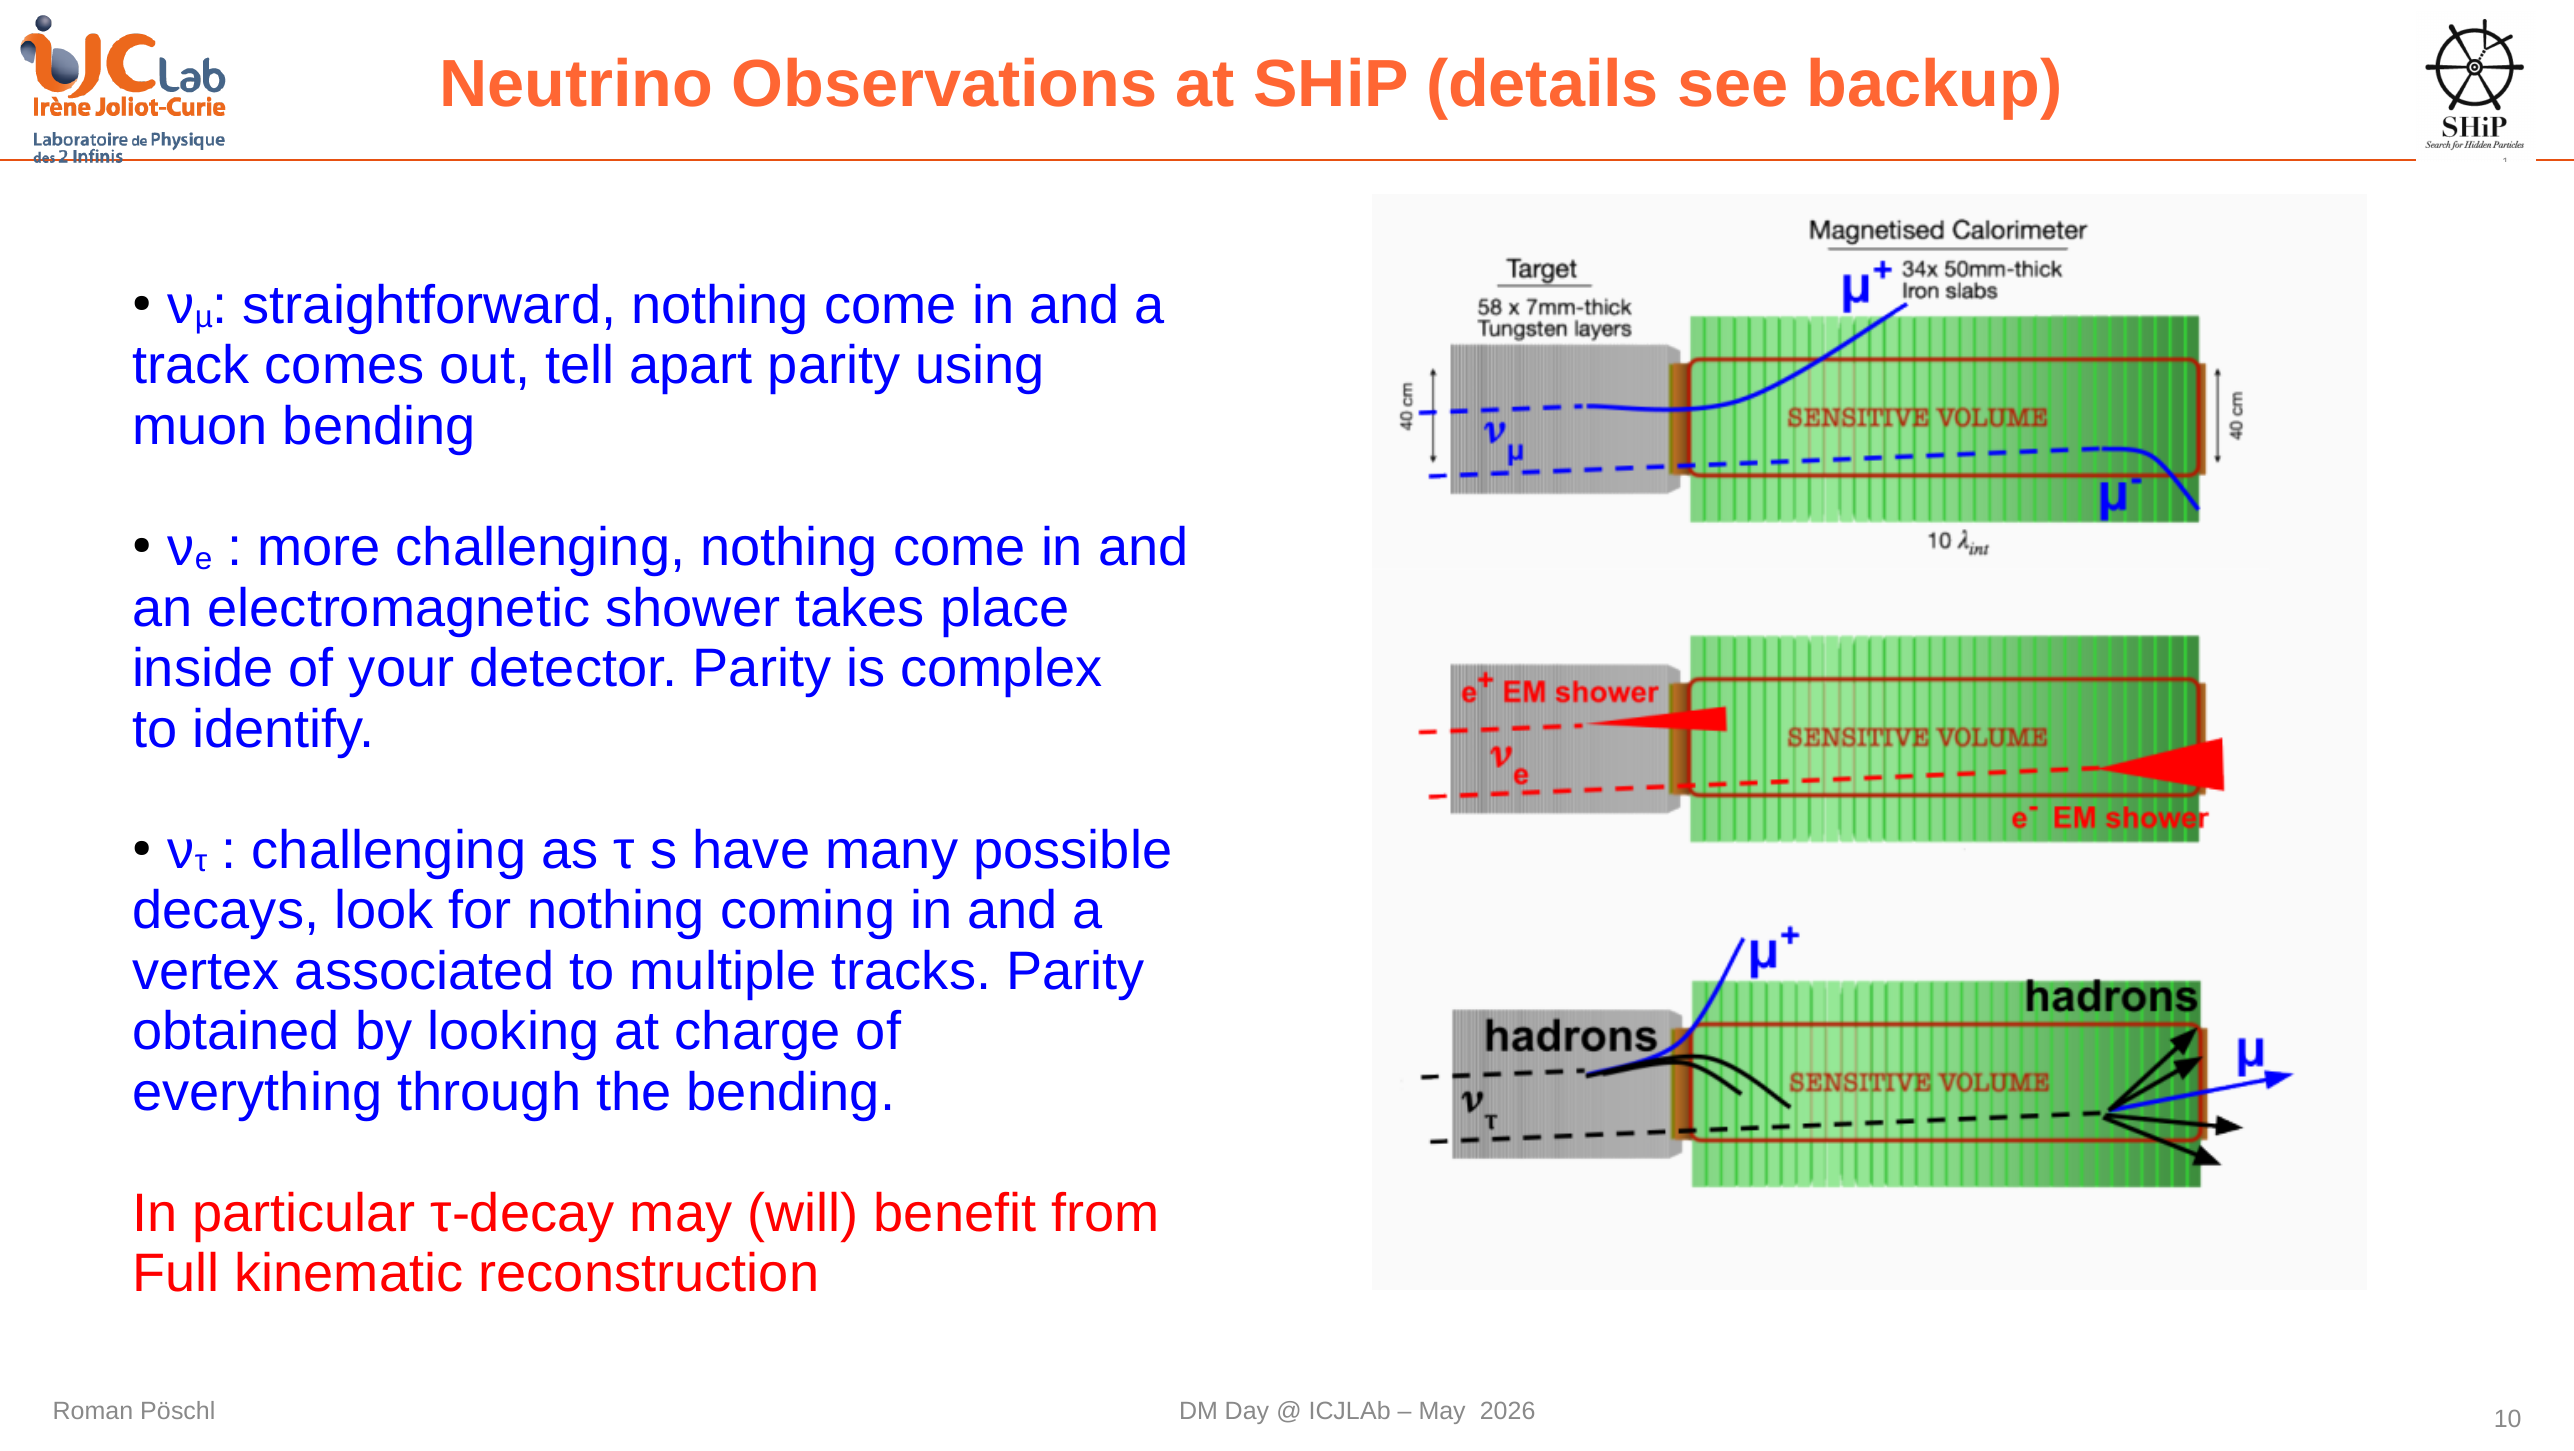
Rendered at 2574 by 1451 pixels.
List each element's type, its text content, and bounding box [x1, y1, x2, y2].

title Neutrino Observations at SHiP (details see backup) [93, 34, 2410, 132]
text_box νµ: straightforward, nothing come in and a track comes out, tell apart parity using muon bending νe : more challenging, nothing come in and an electromagnetic shower takes place inside of your detector. Parity is complex to identify. ντ : challenging as τ s have many possible decays, look for nothing coming in and a vertex associated to multiple tracks. Parity obtained by looking at charge of everything through the bending. In particular τ-decay may (will) benefit from Full kinematic reconstruction [117, 266, 1393, 1397]
picture [4, 0, 241, 178]
picture [2416, 11, 2536, 162]
picture [1372, 194, 2367, 1291]
